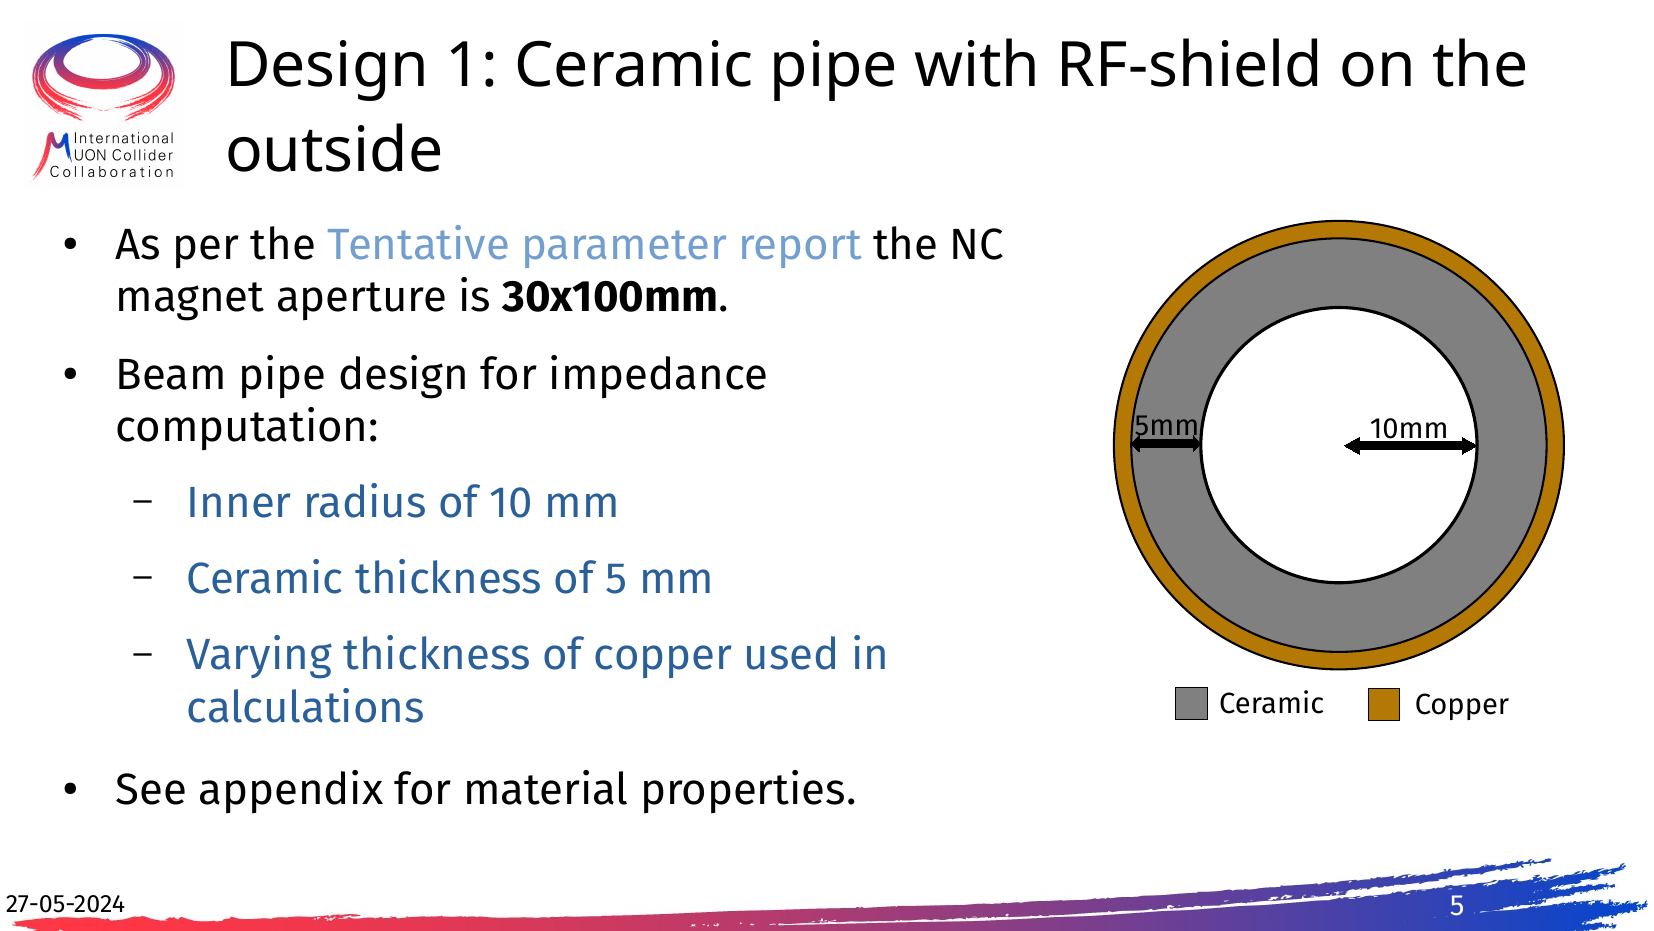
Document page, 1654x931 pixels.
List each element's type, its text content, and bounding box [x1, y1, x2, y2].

list As per the Tentative parameter report the NC magnet aperture is 30x100mm. Beam pipe design for impedance computation: Inner radius of 10 mm Ceramic thickness of 5 mm Varying thickness of copper used in calculations See appendix for material properties. [45, 218, 1007, 831]
text_box Ceramic [1204, 679, 1355, 763]
text_box 5mm [1119, 401, 1230, 452]
picture [0, 848, 1654, 931]
title Design 1: Ceramic pipe with RF-shield on the outside [225, 19, 1571, 181]
text_box Copper [1400, 679, 1529, 764]
picture [21, 21, 188, 189]
text_box [1113, 220, 1564, 670]
text_box 10mm [1355, 404, 1465, 488]
text_box [1368, 688, 1400, 721]
text_box [1175, 687, 1204, 720]
